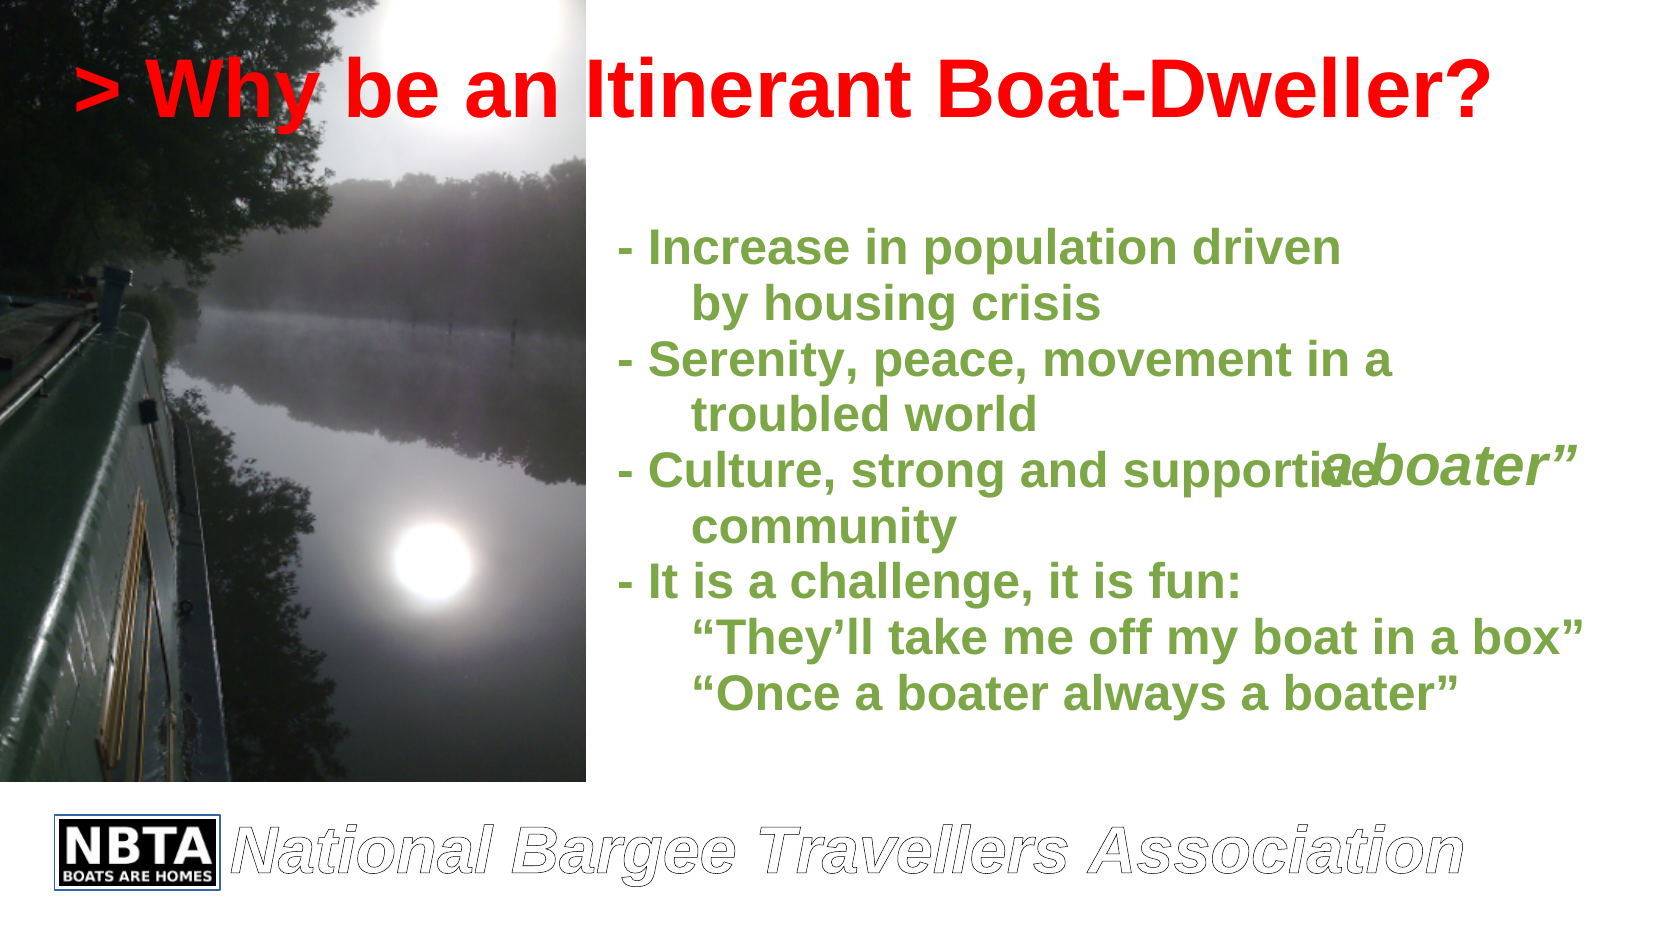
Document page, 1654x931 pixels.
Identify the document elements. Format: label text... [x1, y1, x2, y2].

text_box a boater” [1184, 356, 1654, 931]
text_box - Increase in population driven by housing crisis - Serenity, peace, movement in a troubled world - Culture, strong and supportive community - It is a challenge, it is fun: “They’ll take me off my boat in a box” “Once a boater always a boater” [602, 212, 1607, 759]
picture [0, 0, 586, 782]
text_box [54, 814, 214, 890]
text_box National Bargee Travellers Association [214, 806, 1184, 907]
picture [59, 819, 214, 886]
text_box > Why be an Itinerant Boat-Dweller? [59, 35, 1607, 154]
